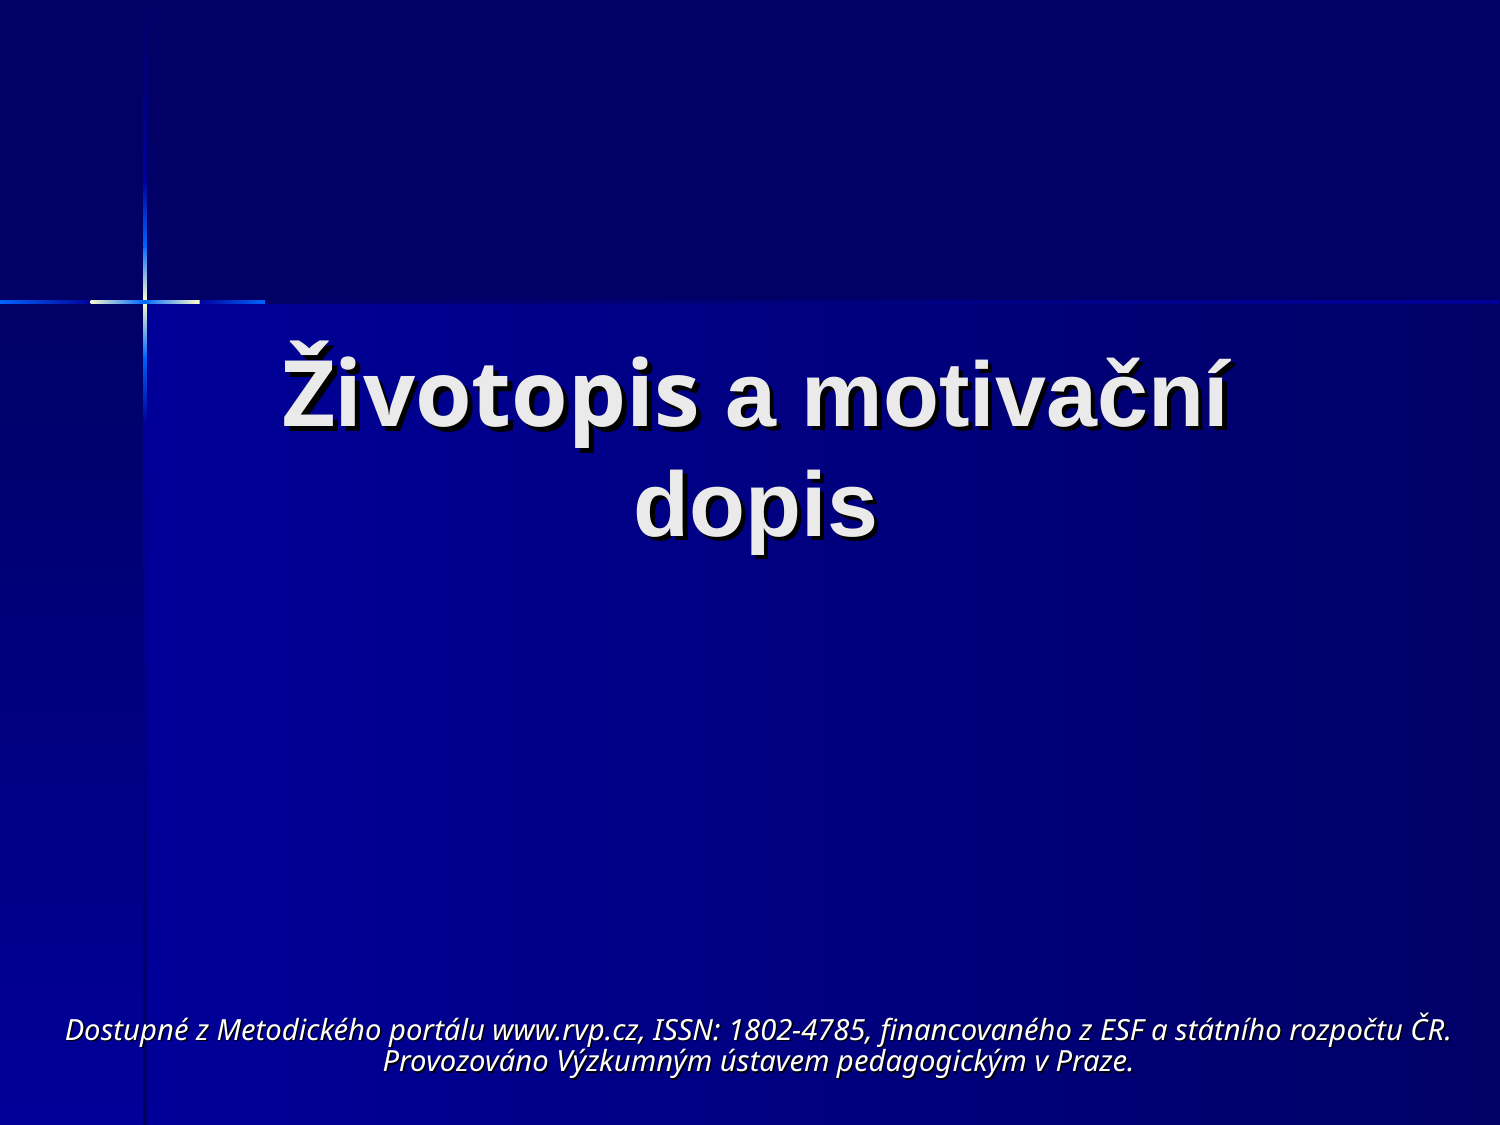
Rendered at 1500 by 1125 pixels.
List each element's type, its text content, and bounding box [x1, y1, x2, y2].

text_box Dostupné z Metodického portálu www.rvp.cz, ISSN: 1802-4785, financovaného z ESF a státního rozpočtu ČR. Provozováno Výzkumným ústavem pedagogickým v Praze. [17, 1007, 1500, 1086]
title Životopis a motivační dopis [174, 327, 1338, 563]
